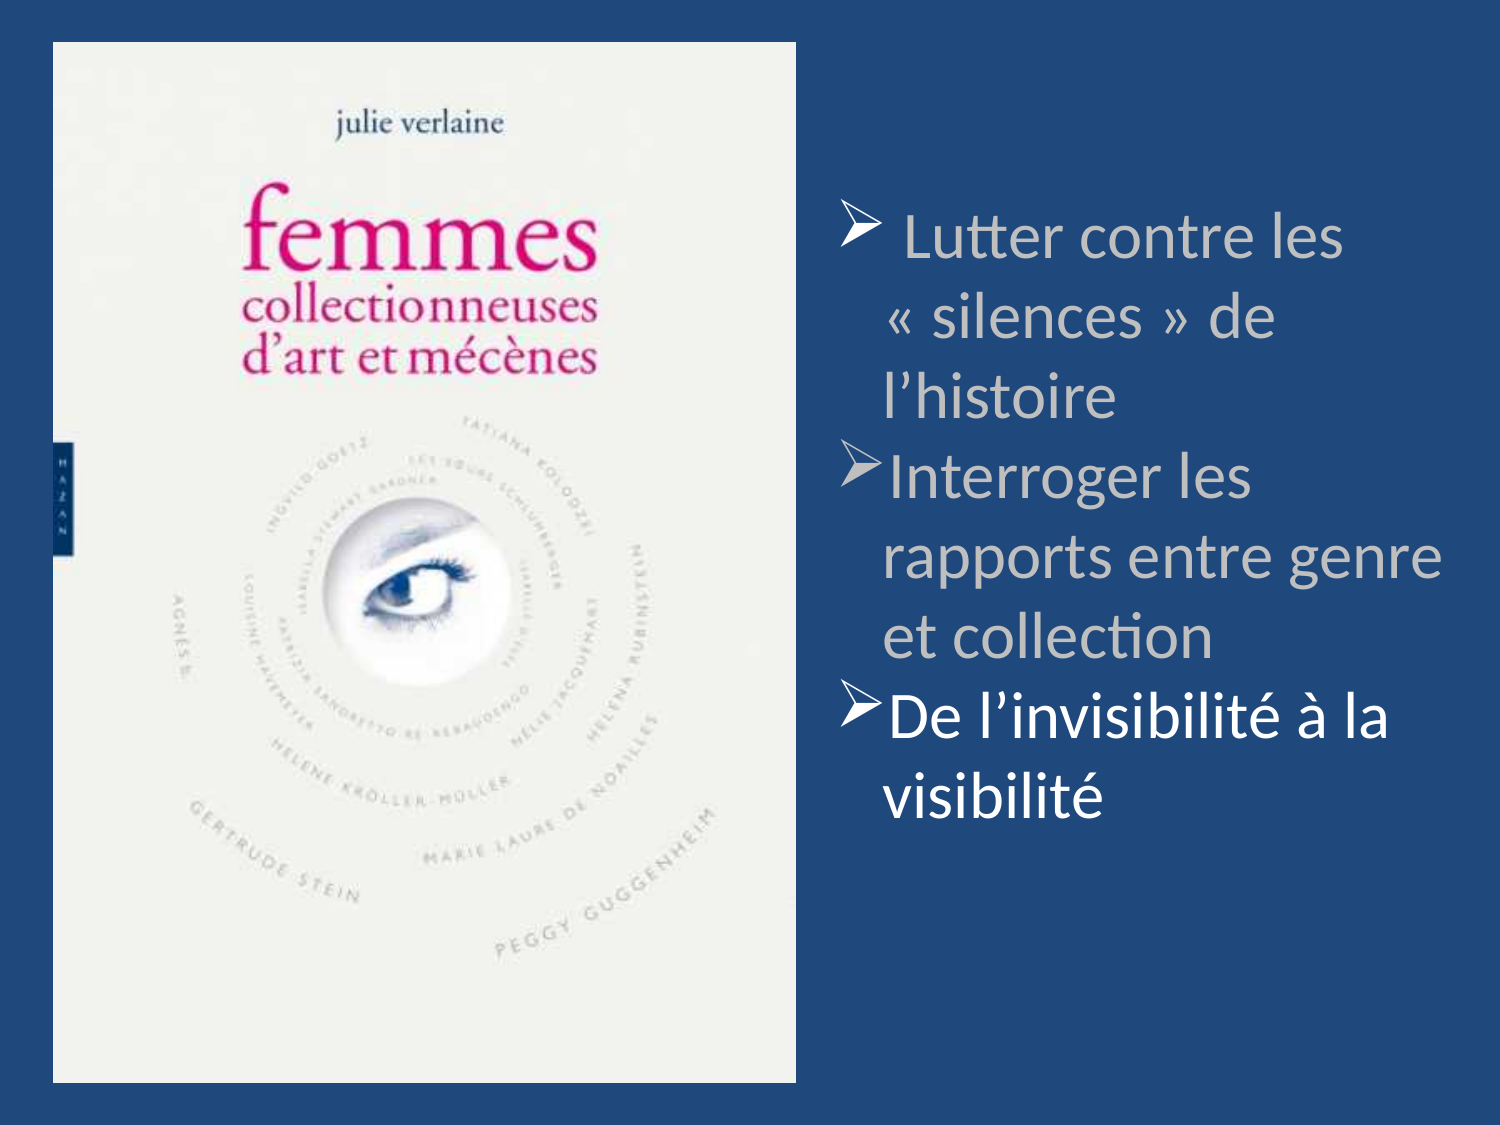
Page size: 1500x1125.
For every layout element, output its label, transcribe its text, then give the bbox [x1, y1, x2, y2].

picture [53, 42, 796, 1083]
text_box Lutter contre les « silences » de l’histoire Interroger les rapports entre genre et collection De l’invisibilité à la visibilité [820, 184, 1483, 920]
